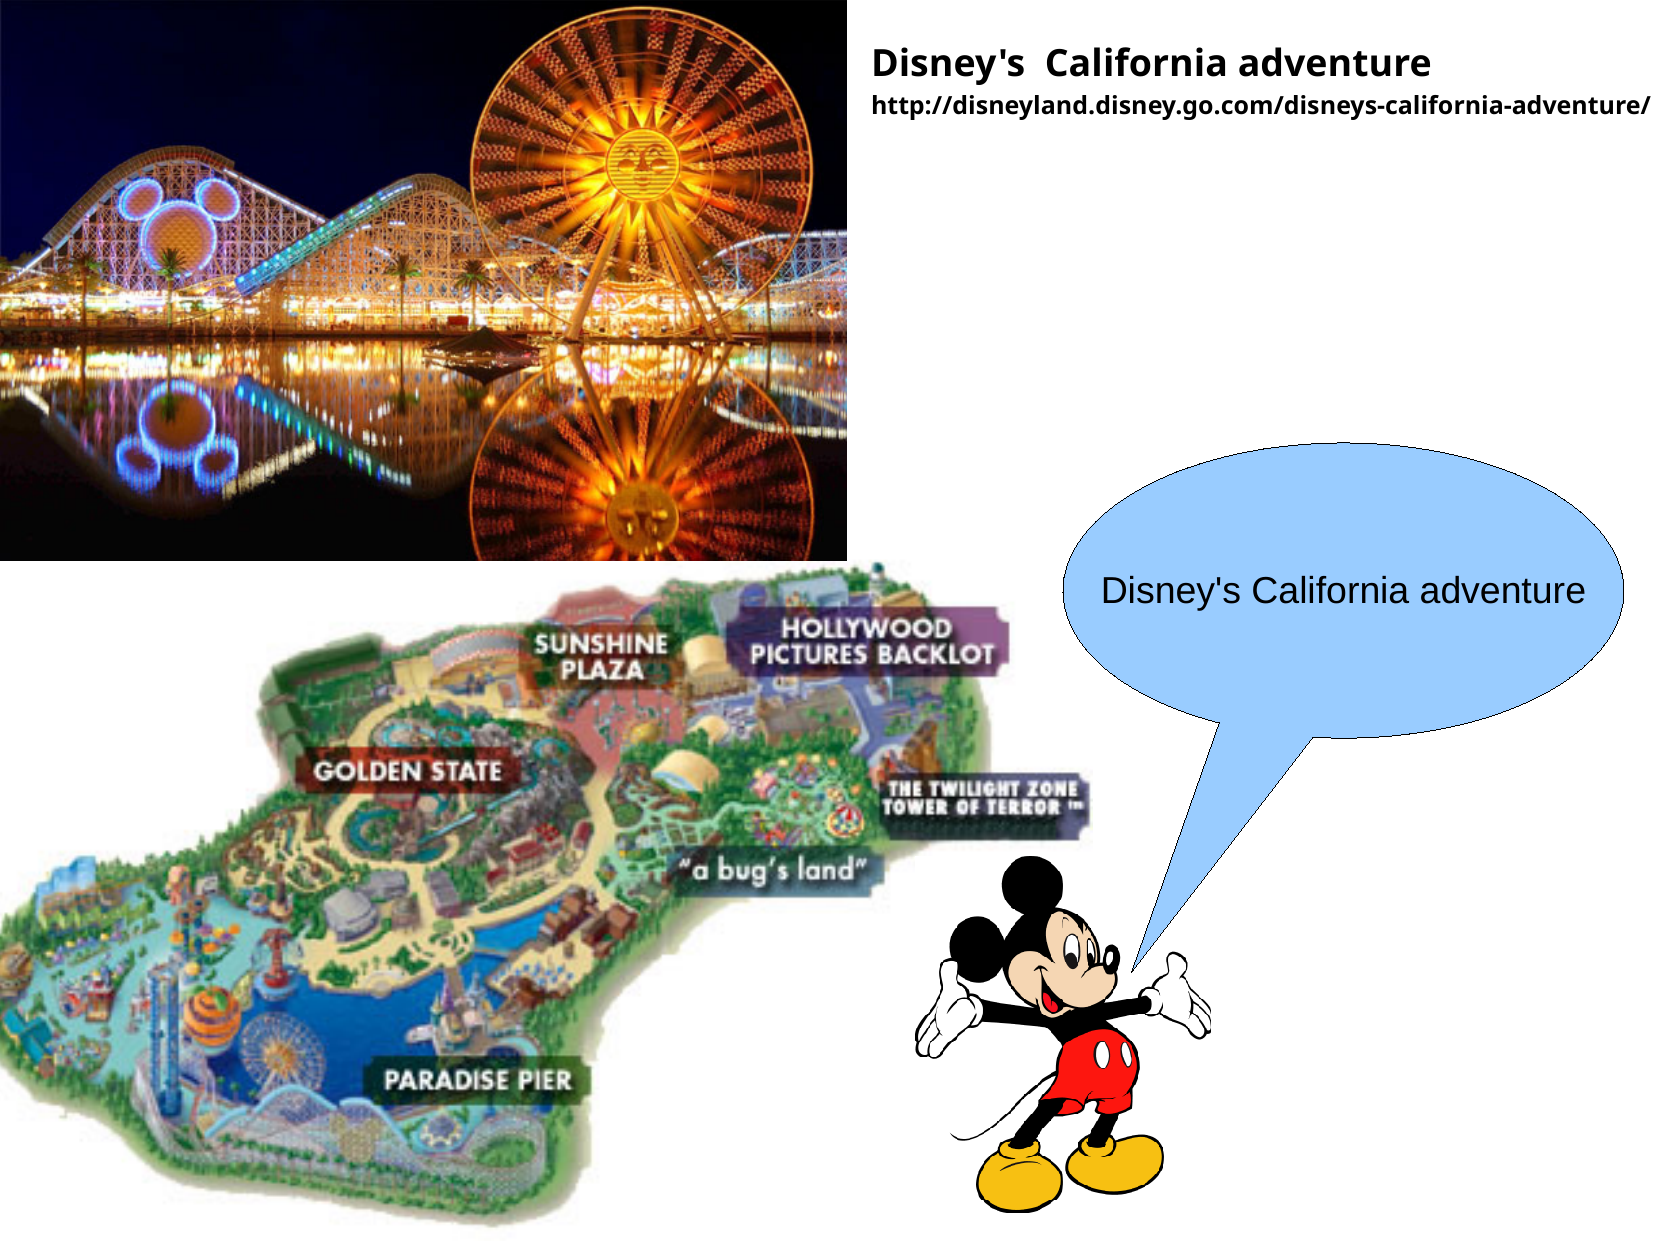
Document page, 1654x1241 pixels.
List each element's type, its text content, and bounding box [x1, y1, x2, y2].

text_box Disney's California adventure http://disneyland.disney.go.com/disneys-california-adventure/ [856, 29, 1654, 132]
picture [0, 0, 1211, 1241]
text_box Disney's California adventure [1062, 442, 1624, 973]
